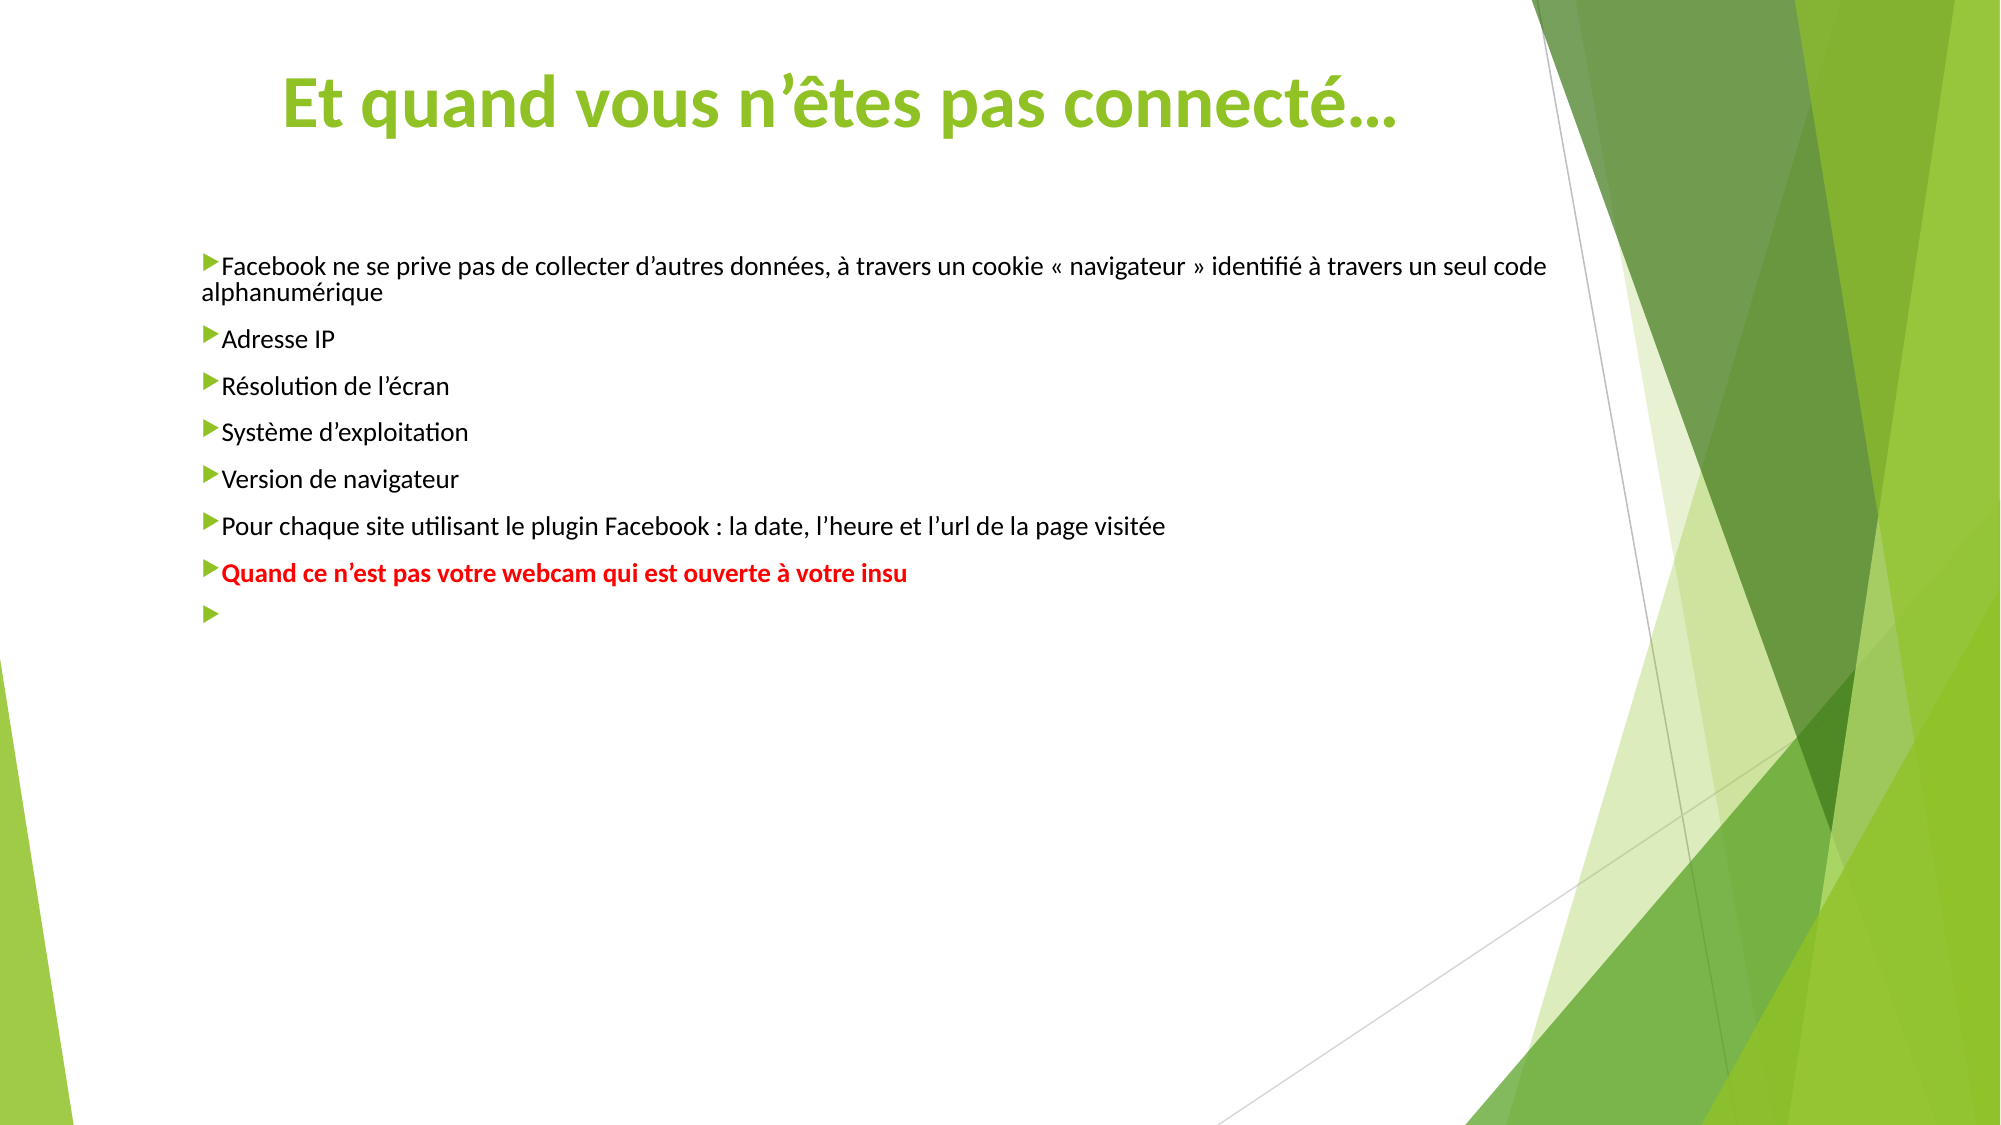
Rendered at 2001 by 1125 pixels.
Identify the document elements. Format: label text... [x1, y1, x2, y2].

title Et quand vous n’êtes pas connecté… [267, 45, 1675, 233]
list Facebook ne se prive pas de collecter d’autres données, à travers un cookie « navigateur » identifié à travers un seul code alphanumérique Adresse IP Résolution de l’écran Système d’exploitation Version de navigateur Pour chaque site utilisant le plugin Facebook : la date, l’heure et l’url de la page visitée Quand ce n’est pas votre webcam qui est ouverte à votre insu [186, 247, 1584, 991]
